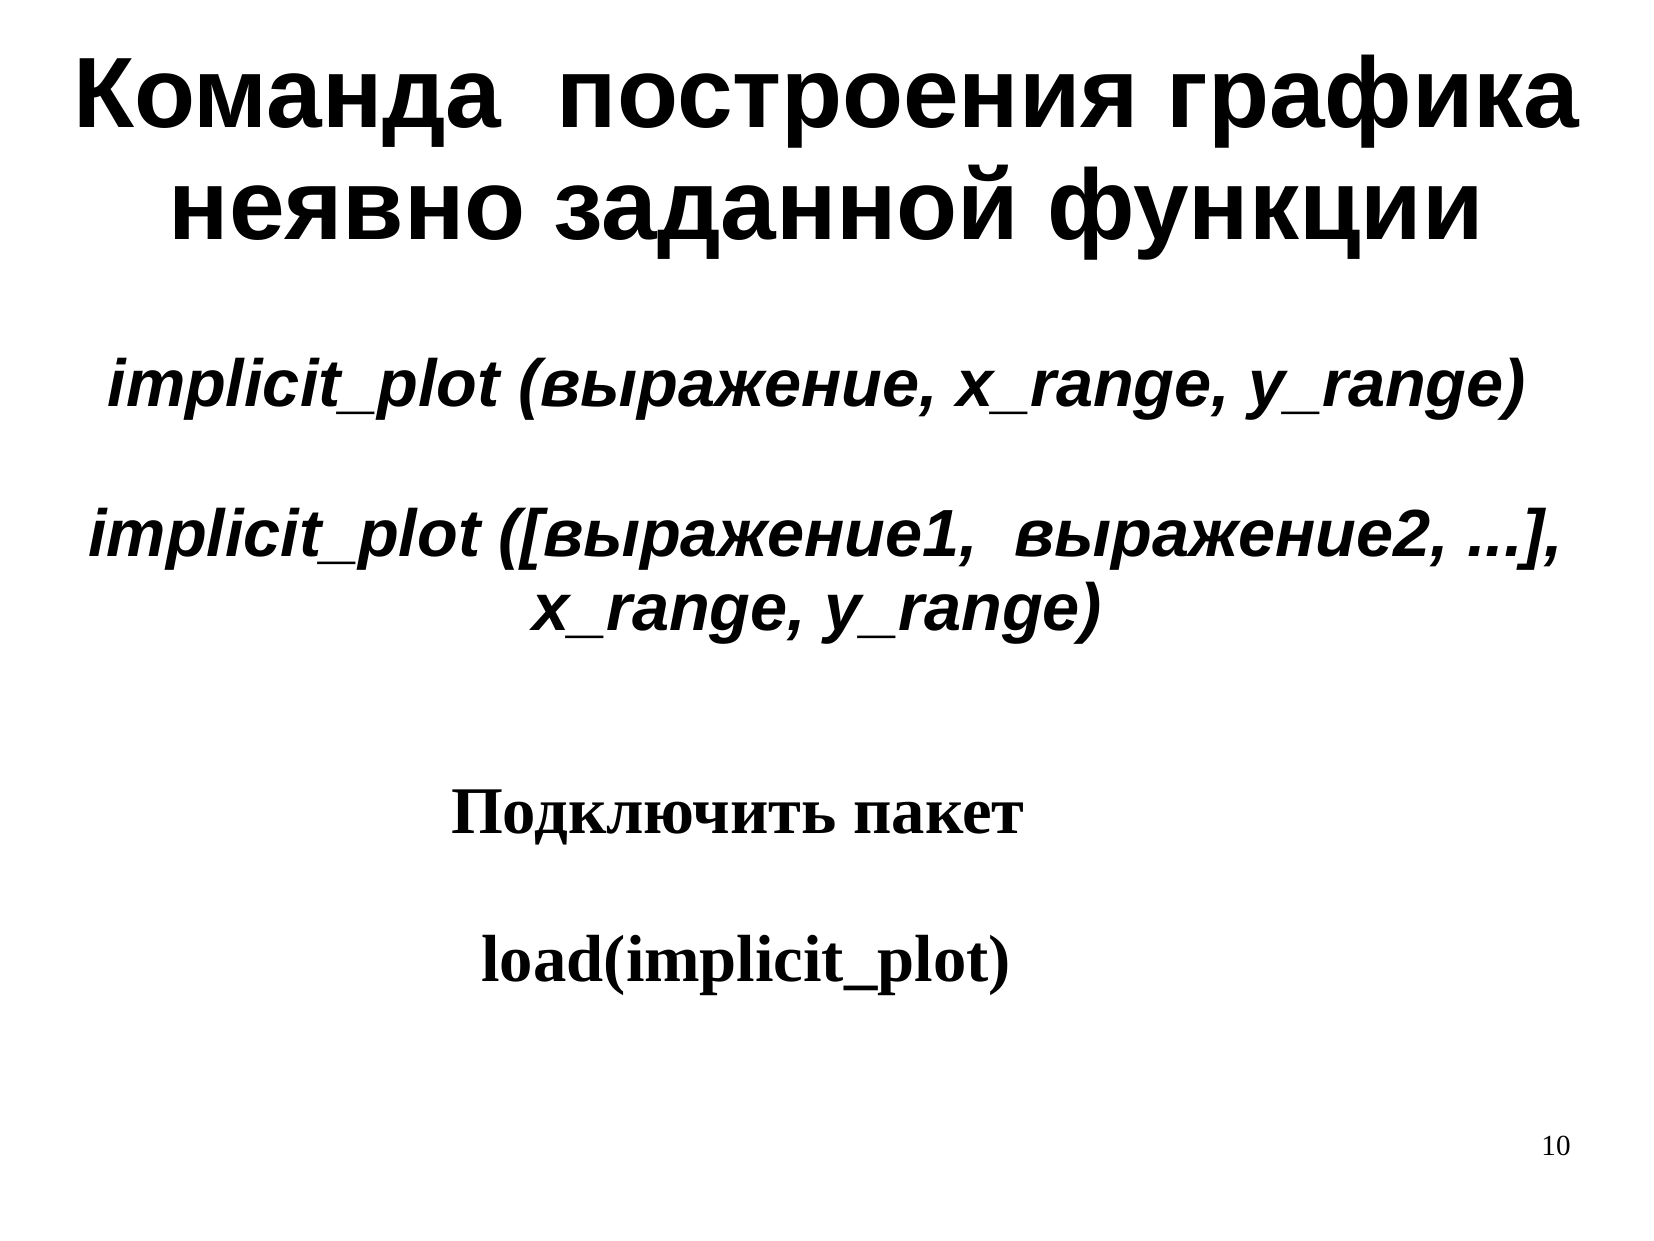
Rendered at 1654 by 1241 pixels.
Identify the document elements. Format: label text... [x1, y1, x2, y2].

text_box Команда построения графика неявно заданной функции [29, 29, 1625, 268]
text_box Подключить пакет load(implicit_plot) [436, 766, 1057, 1004]
text_box implicit_plot (выражение, x_range, y_range) implicit_plot ([выражение1, выражение2, ...], x_range, y_range) [59, 338, 1595, 653]
